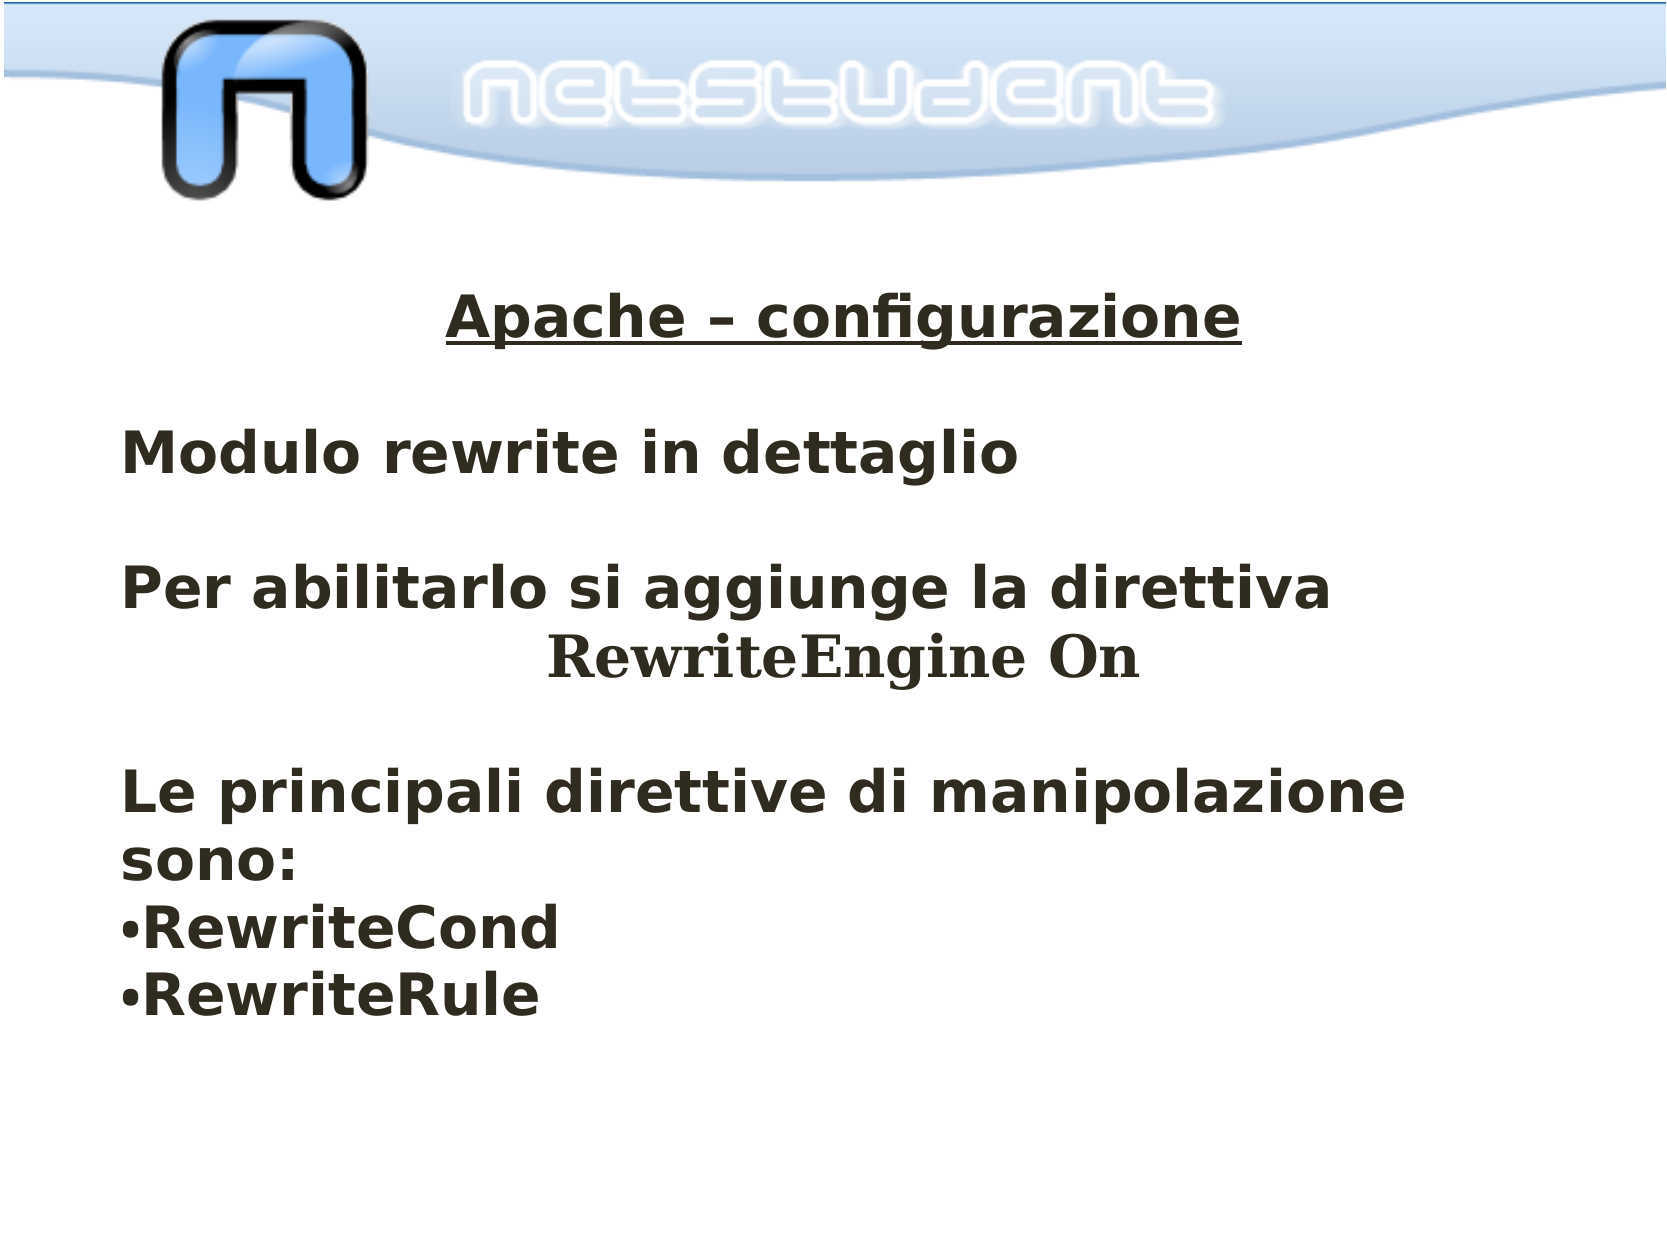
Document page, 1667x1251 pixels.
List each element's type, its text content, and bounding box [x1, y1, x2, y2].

text_box Apache – configurazione Modulo rewrite in dettaglio Per abilitarlo si aggiunge la direttiva RewriteEngine On Le principali direttive di manipolazione sono: RewriteCond RewriteRule [105, 276, 1583, 1173]
picture [0, 0, 1667, 1251]
